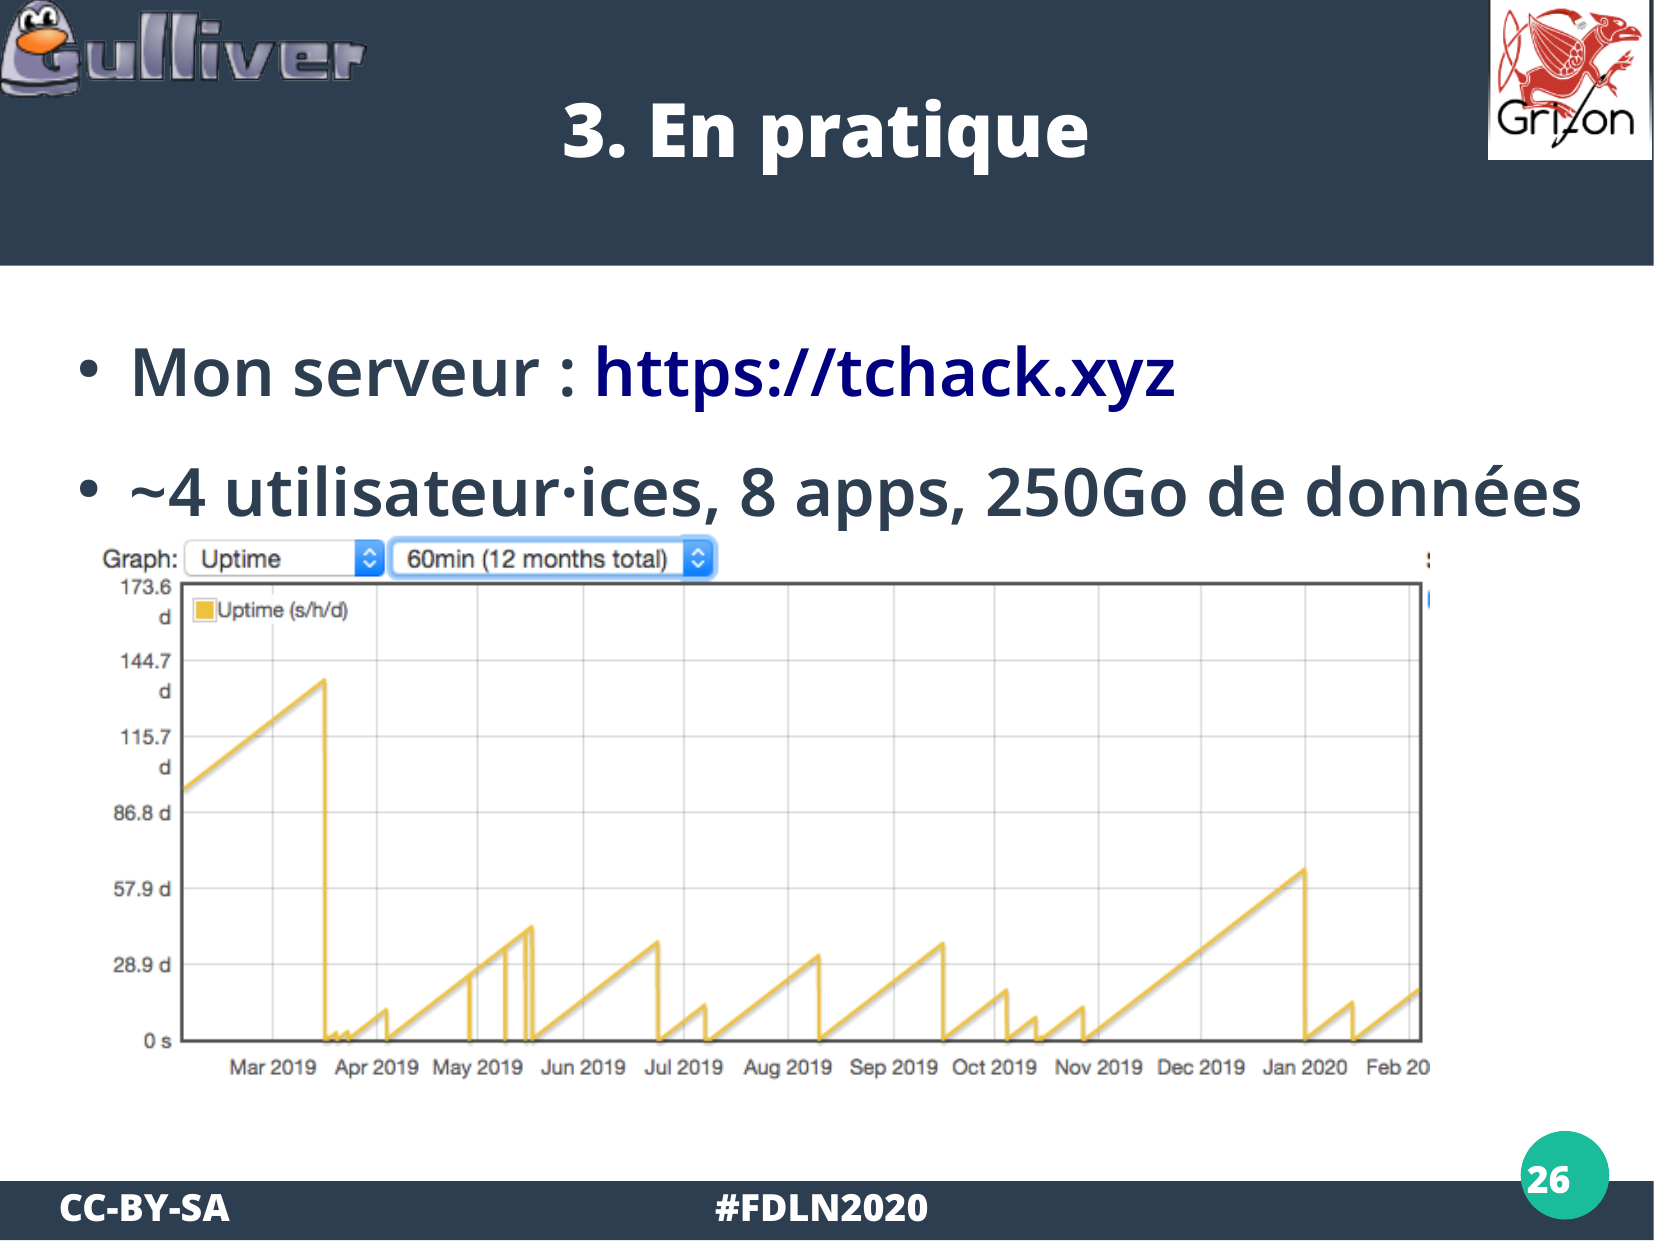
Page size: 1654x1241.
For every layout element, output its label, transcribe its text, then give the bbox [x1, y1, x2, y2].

picture [0, 0, 367, 98]
title 3. En pratique [59, 49, 1595, 207]
list Mon serveur : https://tchack.xyz ~4 utilisateur·ices, 8 apps, 250Go de données [59, 324, 1595, 1152]
picture [94, 531, 1430, 1082]
picture [1488, 0, 1652, 160]
